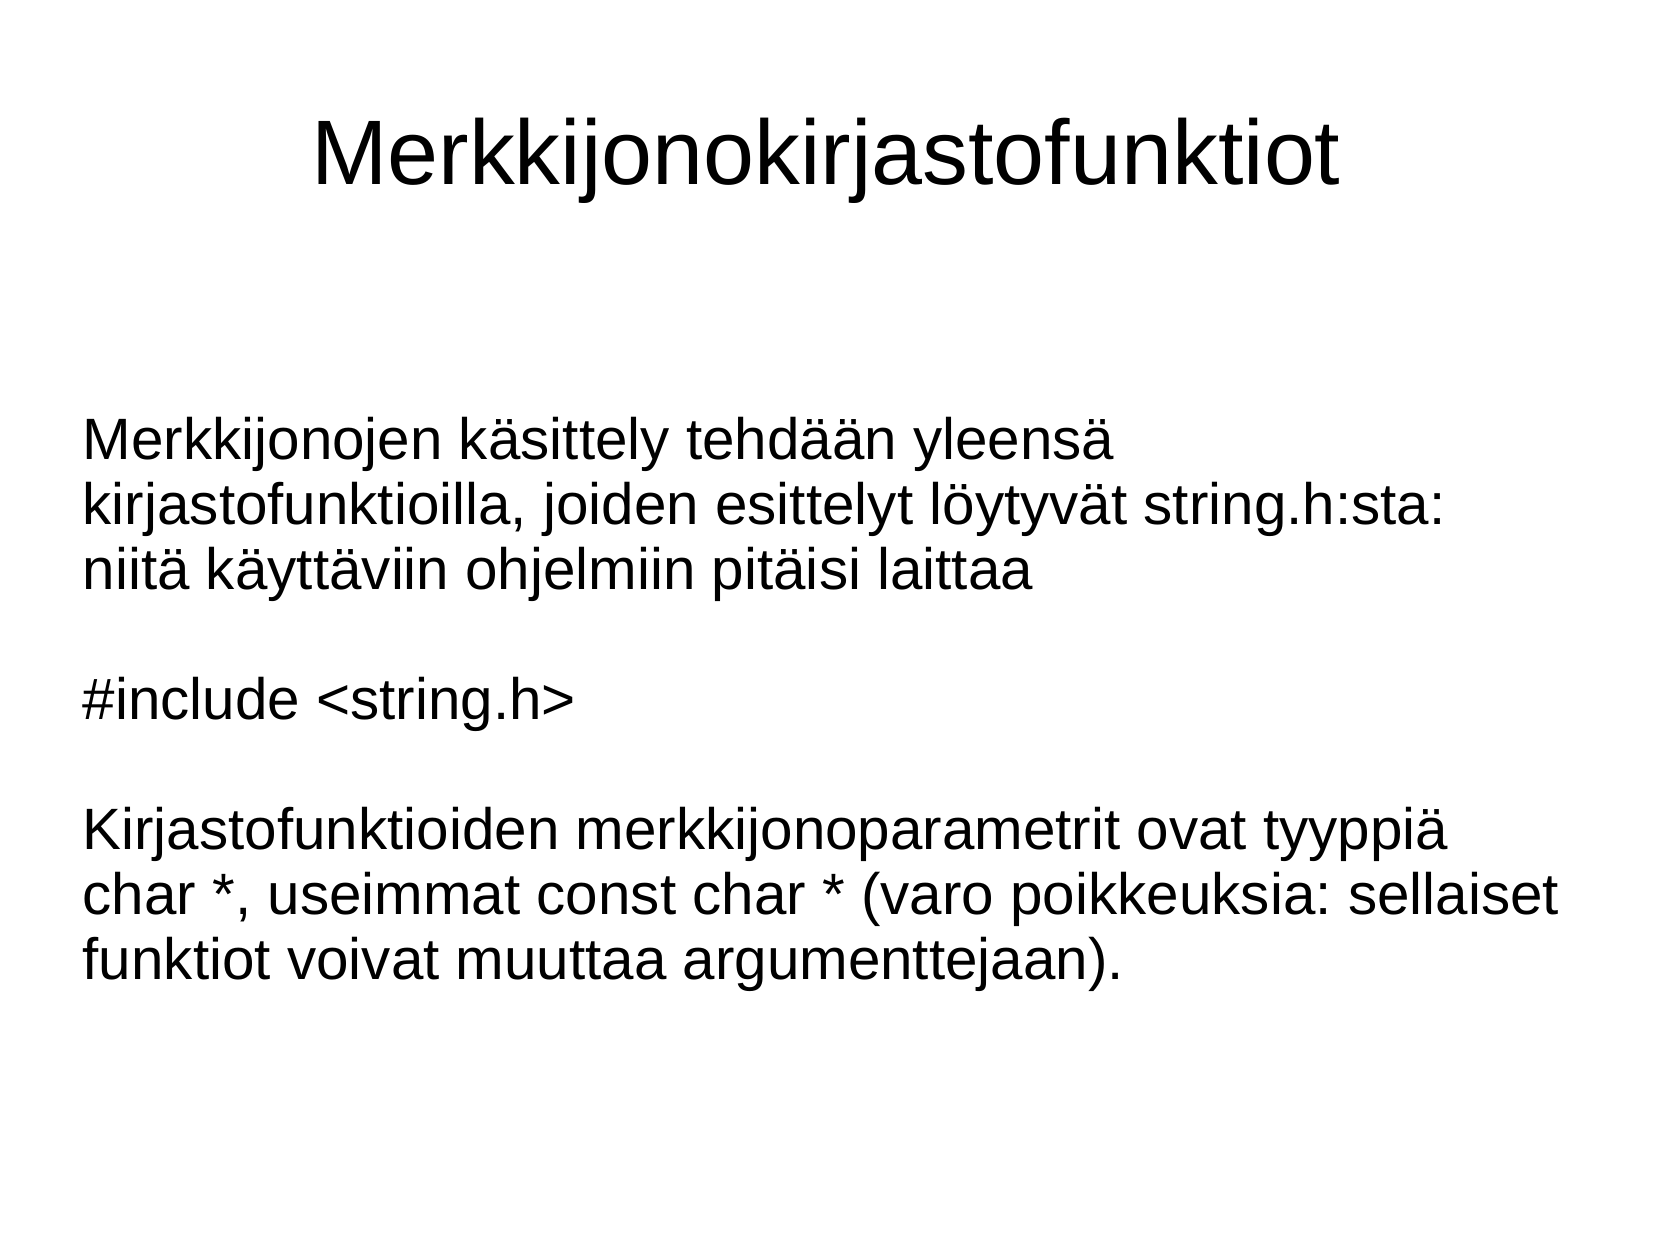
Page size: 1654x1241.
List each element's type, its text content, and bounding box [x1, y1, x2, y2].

title Merkkijonokirjastofunktiot [82, 56, 1571, 250]
subtitle Merkkijonojen käsittely tehdään yleensä kirjastofunktioilla, joiden esittelyt löytyvät string.h:sta: niitä käyttäviin ohjelmiin pitäisi laittaa #include <string.h> Kirjastofunktioiden merkkijonoparametrit ovat tyyppiä char *, useimmat const char * (varo poikkeuksia: sellaiset funktiot voivat muuttaa argumenttejaan). [82, 297, 1571, 1102]
